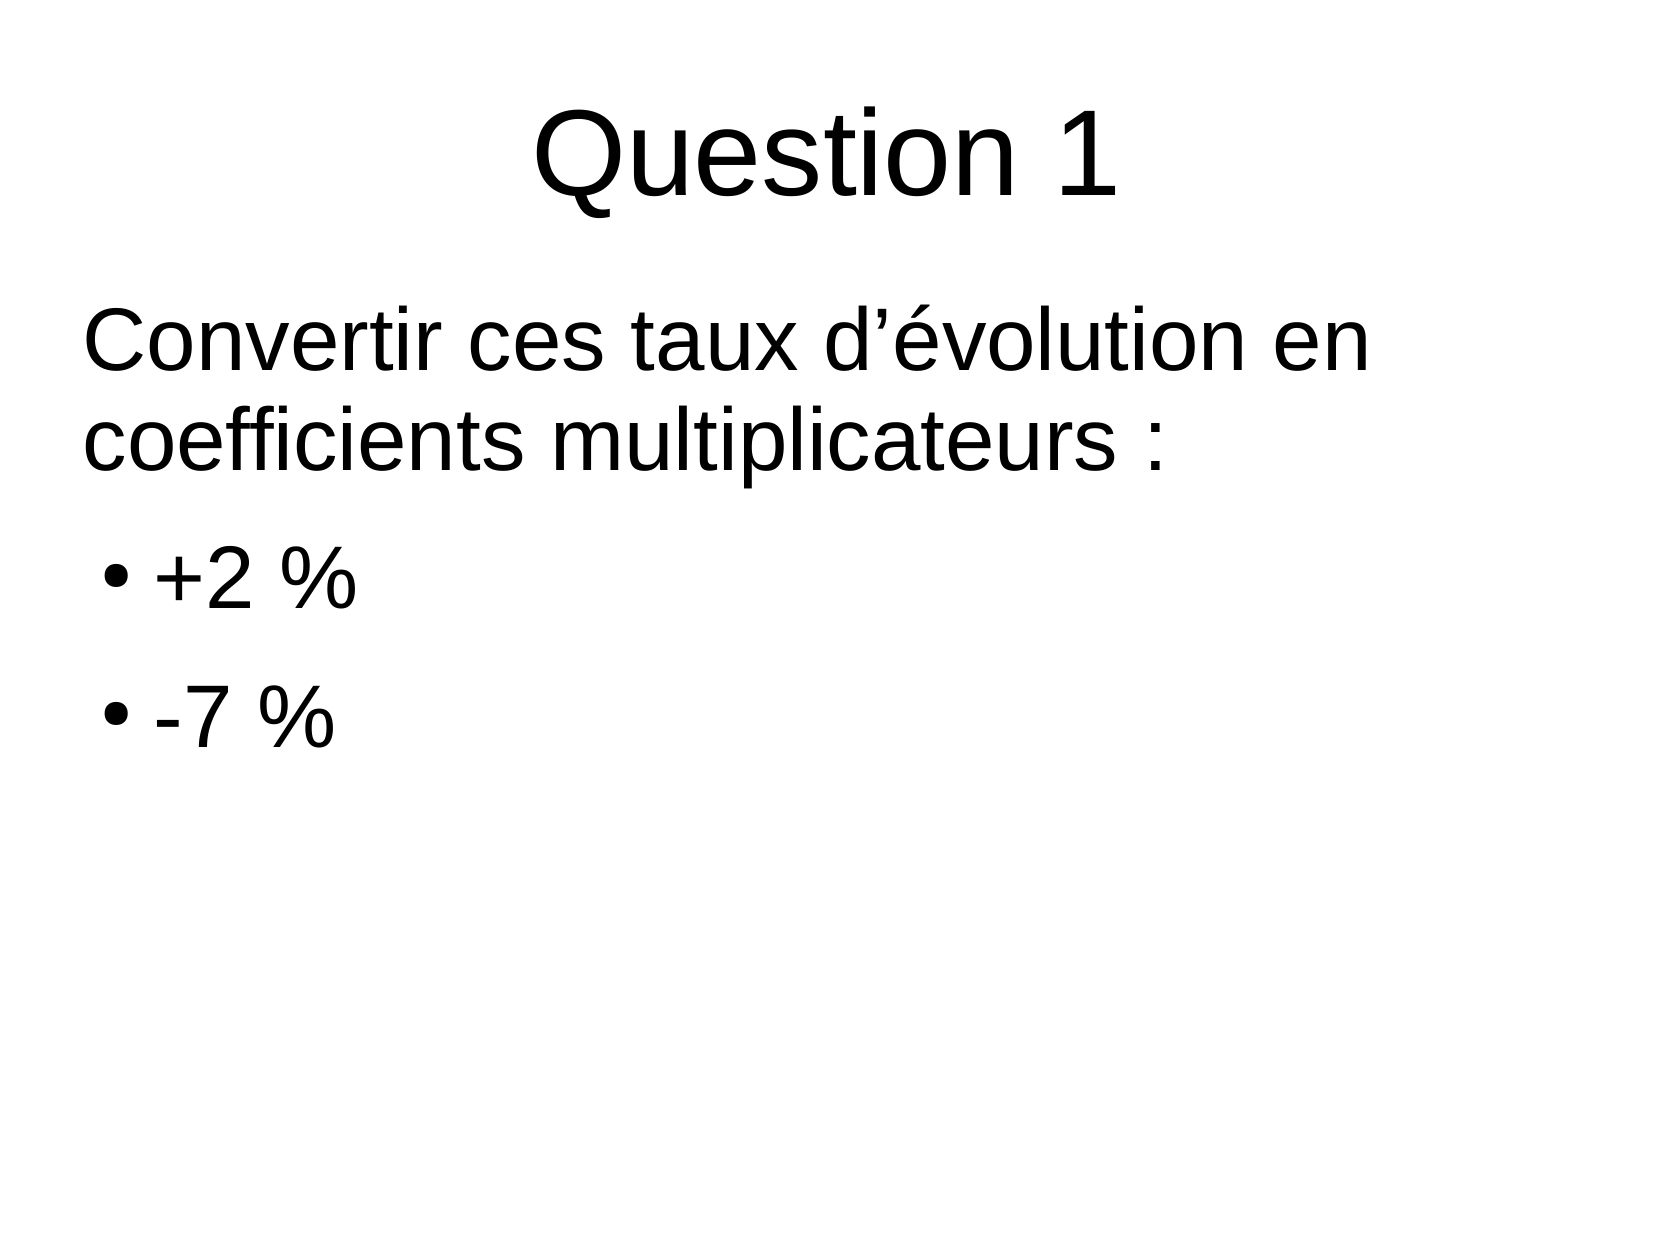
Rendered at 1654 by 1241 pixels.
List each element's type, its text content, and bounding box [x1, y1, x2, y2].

title Question 1 [82, 49, 1571, 257]
list Convertir ces taux d’évolution en coefficients multiplicateurs : +2 % -7 % [82, 290, 1571, 1010]
